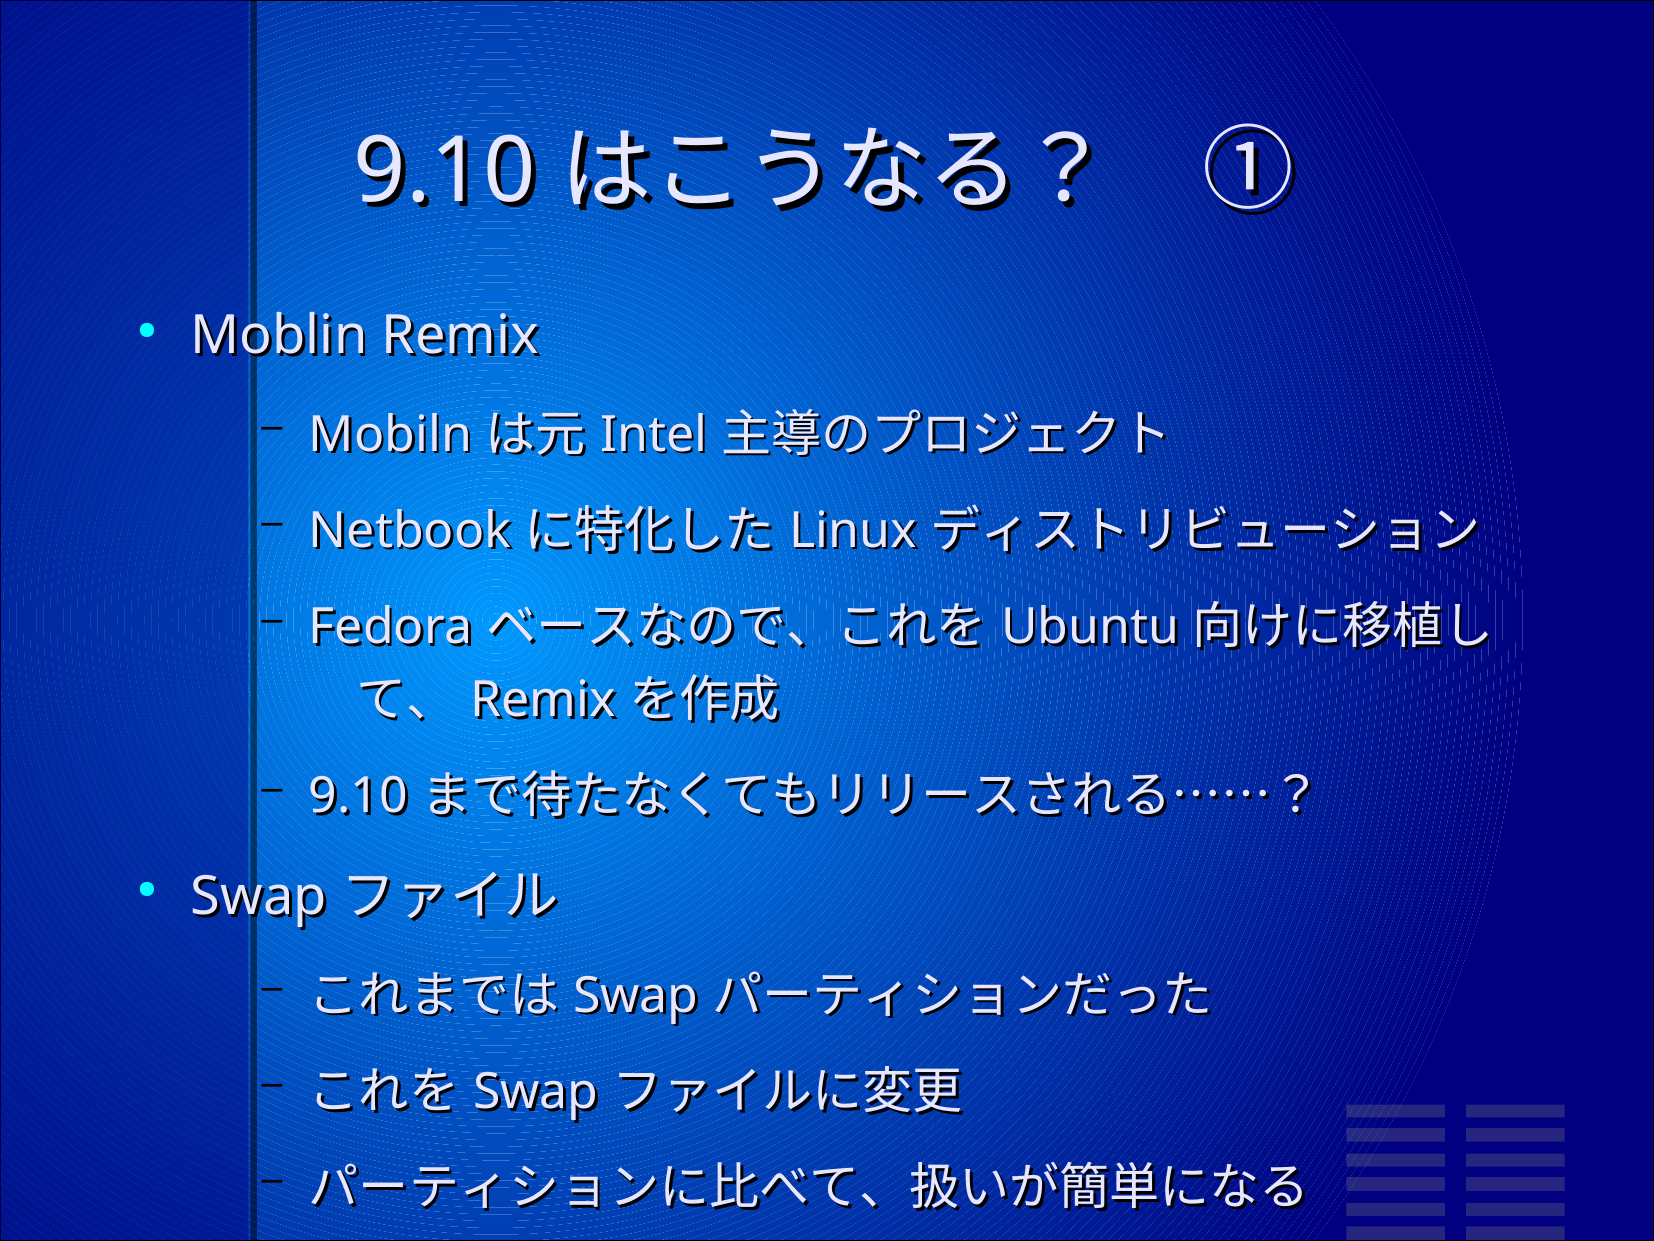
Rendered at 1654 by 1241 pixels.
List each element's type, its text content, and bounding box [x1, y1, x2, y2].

title 9.10はこうなる？ ① [118, 58, 1531, 266]
list Moblin Remix Mobilnは元Intel主導のプロジェクト Netbookに特化したLinuxディストリビューション Fedoraベースなので、これをUbuntu向けに移植して、Remixを作成 9.10まで待たなくてもリリースされる……？ Swapファイル これまではSwapパーティションだった これをSwapファイルに変更 パーティションに比べて、扱いが簡単になる [119, 295, 1533, 1164]
